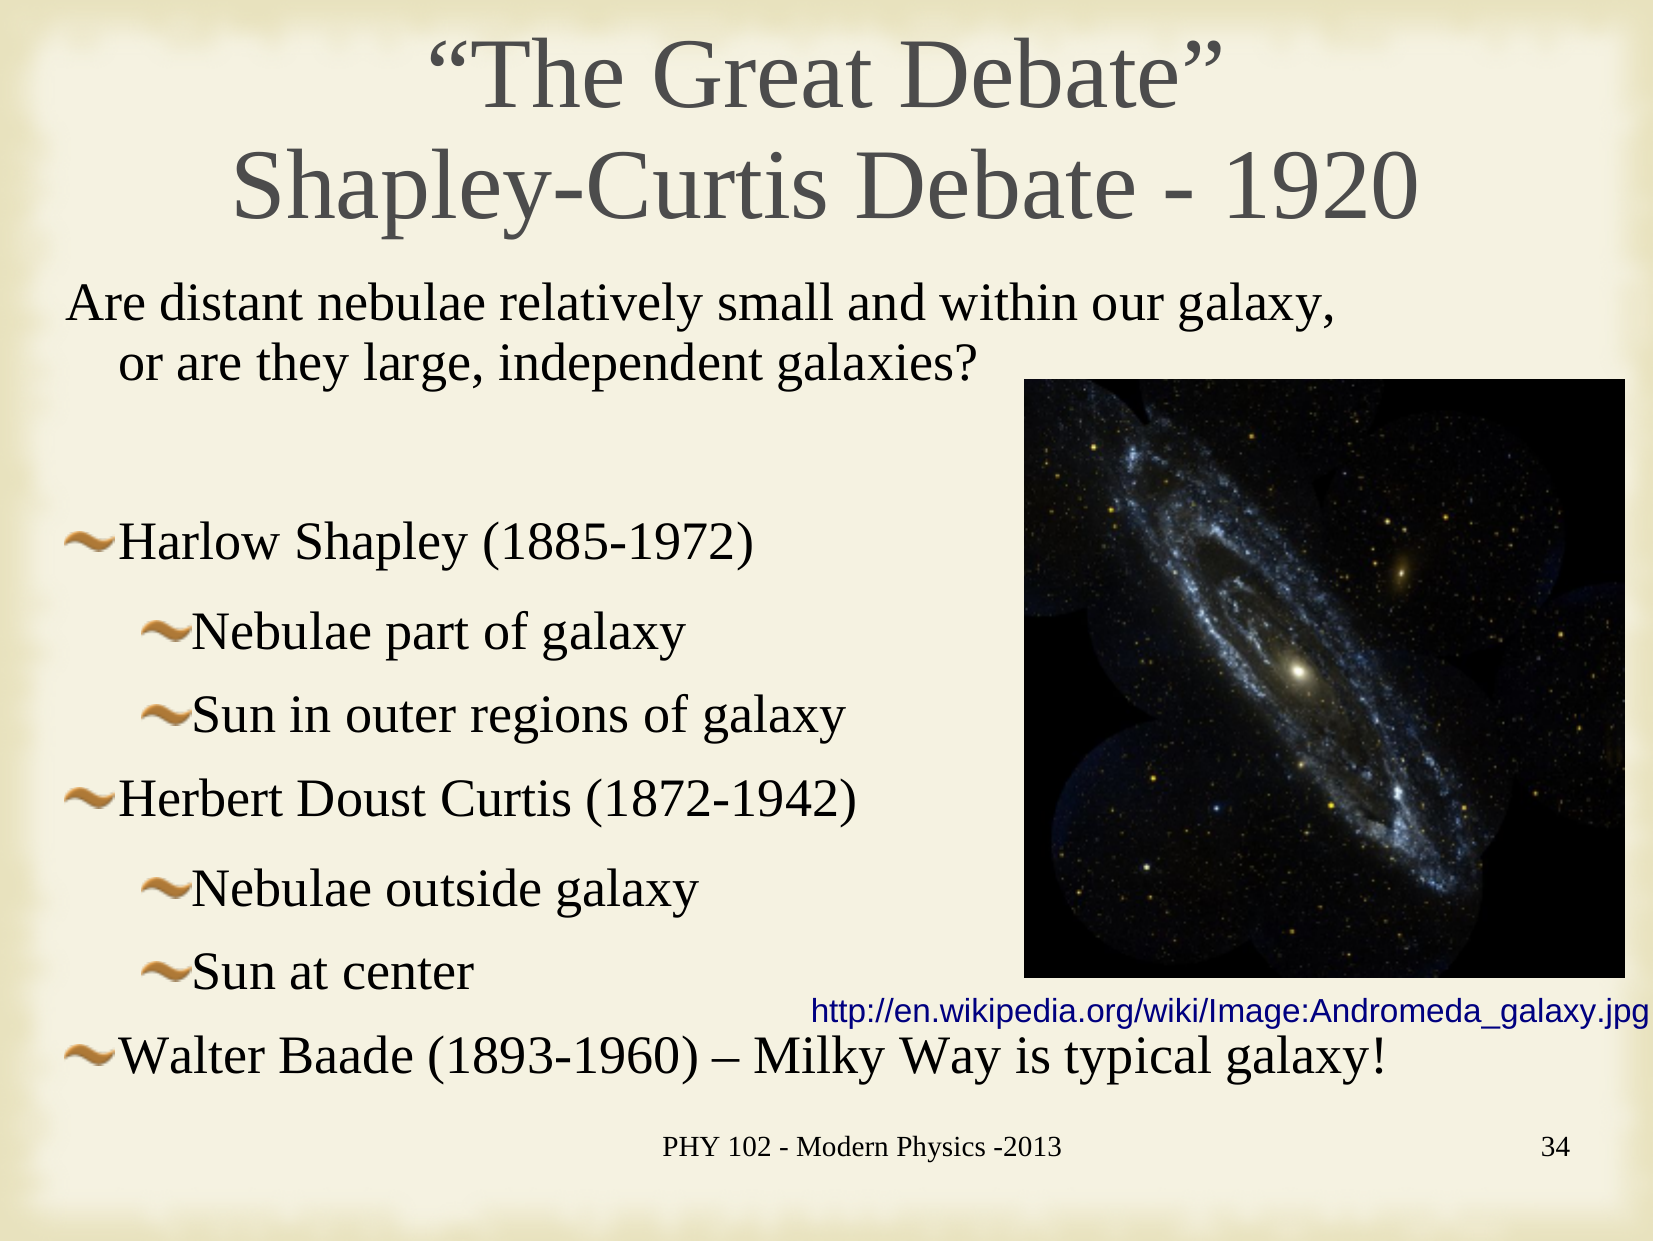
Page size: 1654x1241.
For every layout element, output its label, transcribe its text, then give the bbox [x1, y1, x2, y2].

text_box http://en.wikipedia.org/wiki/Image:Andromeda_galaxy.jpg [796, 985, 1653, 1038]
list Are distant nebulae relatively small and within our galaxy, or are they large, independent galaxies? Harlow Shapley (1885-1972) Nebulae part of galaxy Sun in outer regions of galaxy Herbert Doust Curtis (1872-1942) Nebulae outside galaxy Sun at center Walter Baade (1893-1960) – Milky Way is typical galaxy! [47, 272, 1535, 1096]
picture [0, 0, 1653, 1241]
title “The Great Debate” Shapley-Curtis Debate - 1920 [82, 18, 1571, 241]
